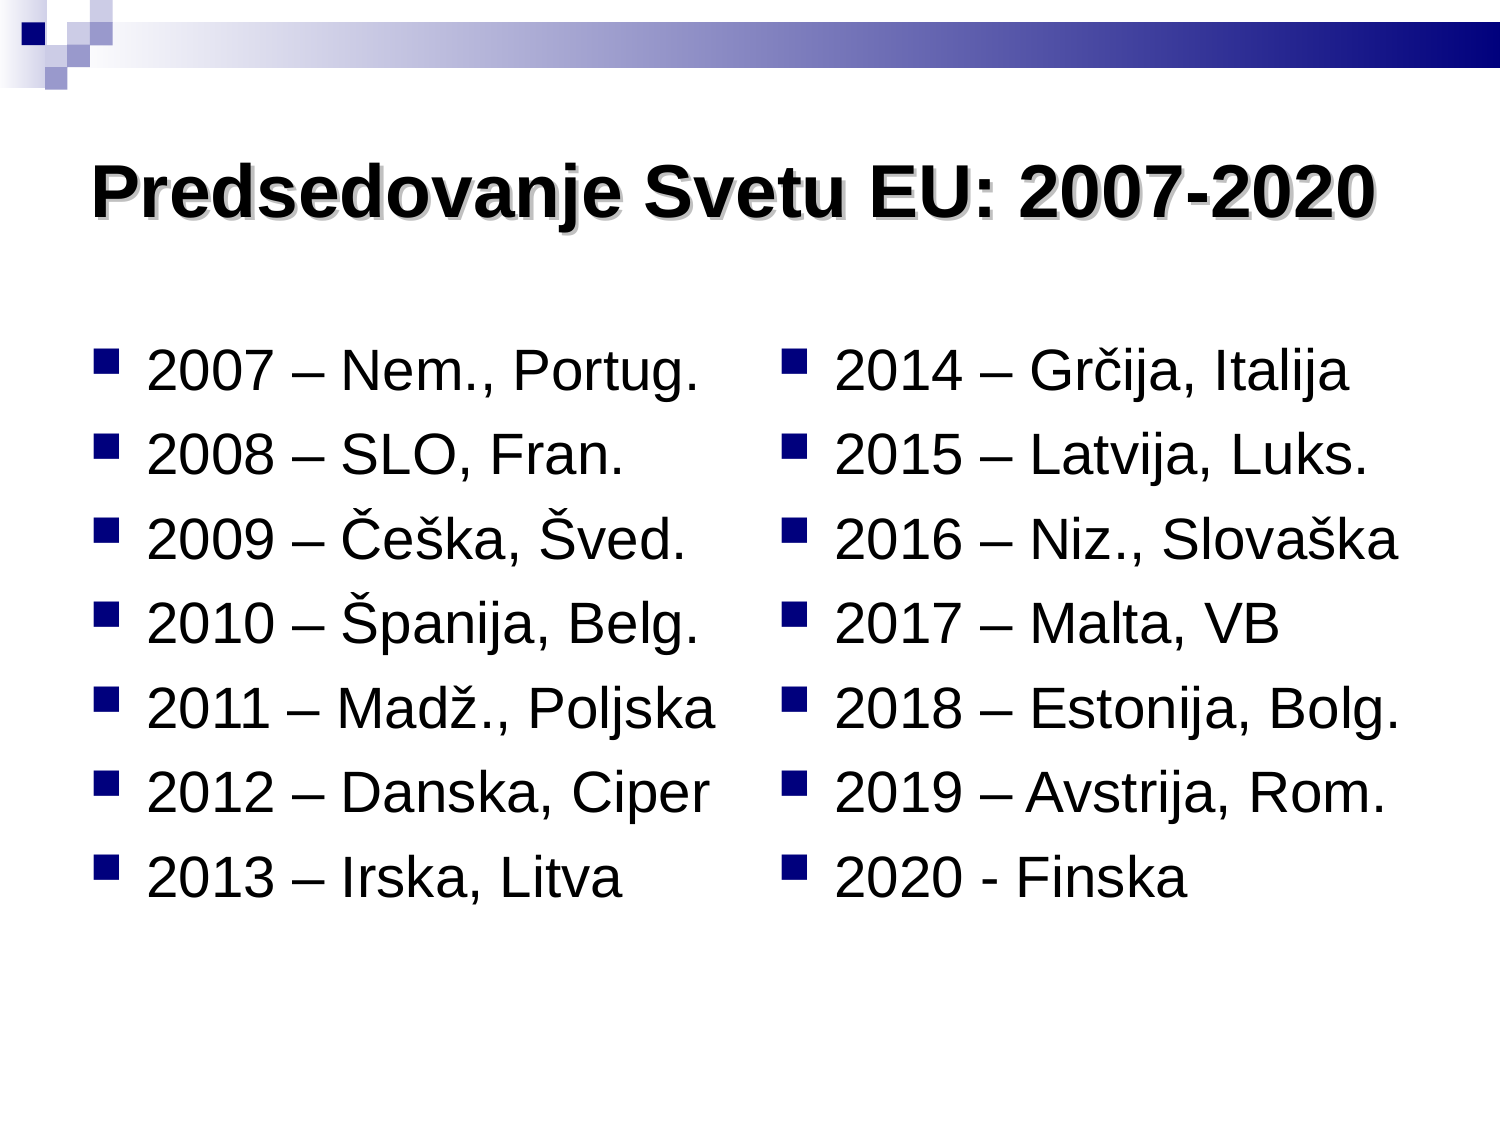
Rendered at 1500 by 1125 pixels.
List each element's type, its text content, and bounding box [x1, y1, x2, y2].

list 2014 – Grčija, Italija 2015 – Latvija, Luks. 2016 – Niz., Slovaška 2017 – Malta, VB 2018 – Estonija, Bolg. 2019 – Avstrija, Rom. 2020 - Finska [763, 324, 1425, 1002]
list 2007 – Nem., Portug. 2008 – SLO, Fran. 2009 – Češka, Šved. 2010 – Španija, Belg. 2011 – Madž., Poljska 2012 – Danska, Ciper 2013 – Irska, Litva [74, 324, 737, 1002]
title Predsedovanje Svetu EU: 2007-2020 [75, 75, 1426, 301]
